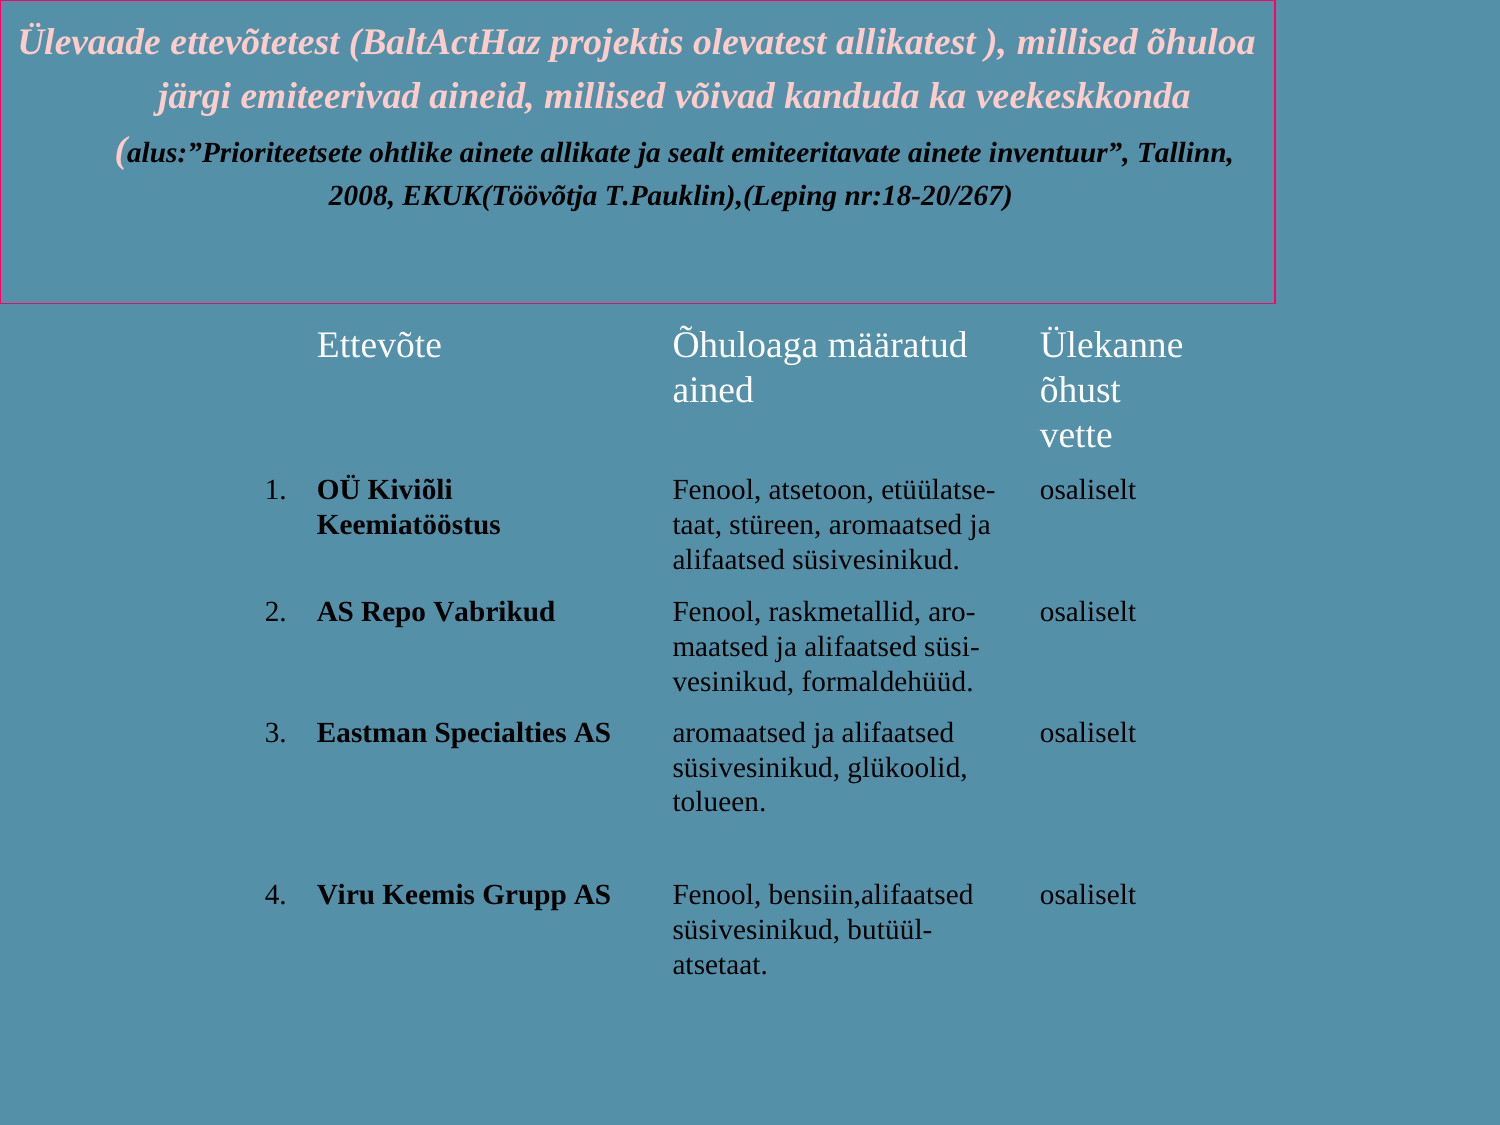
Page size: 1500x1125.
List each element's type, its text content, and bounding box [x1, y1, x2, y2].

table_header Ettevõte [302, 313, 658, 463]
table_cell 4. [250, 868, 302, 988]
table_cell Viru Keemis Grupp AS [302, 868, 658, 988]
table_header Õhuloaga määratud ained [658, 313, 1025, 463]
table_header Ülekanne õhust vette [1025, 313, 1208, 463]
table_cell Eastman Specialties AS [302, 705, 658, 868]
table_cell 3. [250, 705, 302, 868]
table_cell 1. [250, 463, 302, 585]
table_cell osaliselt [1025, 868, 1208, 988]
table_cell OÜ Kiviõli Keemiatööstus [302, 463, 658, 585]
table_cell Fenool, atsetoon, etüülatse-taat, stüreen, aromaatsed ja alifaatsed süsivesinikud. [658, 463, 1025, 585]
table_cell 2. [250, 585, 302, 705]
table_cell aromaatsed ja alifaatsed süsivesinikud, glükoolid, tolueen. [658, 705, 1025, 868]
table_cell Fenool, bensiin,alifaatsed süsivesinikud, butüül-atsetaat. [658, 868, 1025, 988]
table_cell AS Repo Vabrikud [302, 585, 658, 705]
table_cell osaliselt [1025, 463, 1208, 585]
table_cell Fenool, raskmetallid, aro-maatsed ja alifaatsed süsi-vesinikud, formaldehüüd. [658, 585, 1025, 705]
table_cell osaliselt [1025, 705, 1208, 868]
table_cell osaliselt [1025, 585, 1208, 705]
text_box Ülevaade ettevõtetest (BaltActHaz projektis olevatest allikatest ), millised õhuloa järgi emiteerivad aineid, millised võivad kanduda ka veekeskkonda (alus:”Prioriteetsete ohtlike ainete allikate ja sealt emiteeritavate ainete inventuur”, Tallinn, 2008, EKUK(Töövõtja T.Pauklin),(Leping nr:18-20/267) [0, 0, 1276, 304]
table_header [250, 313, 302, 463]
